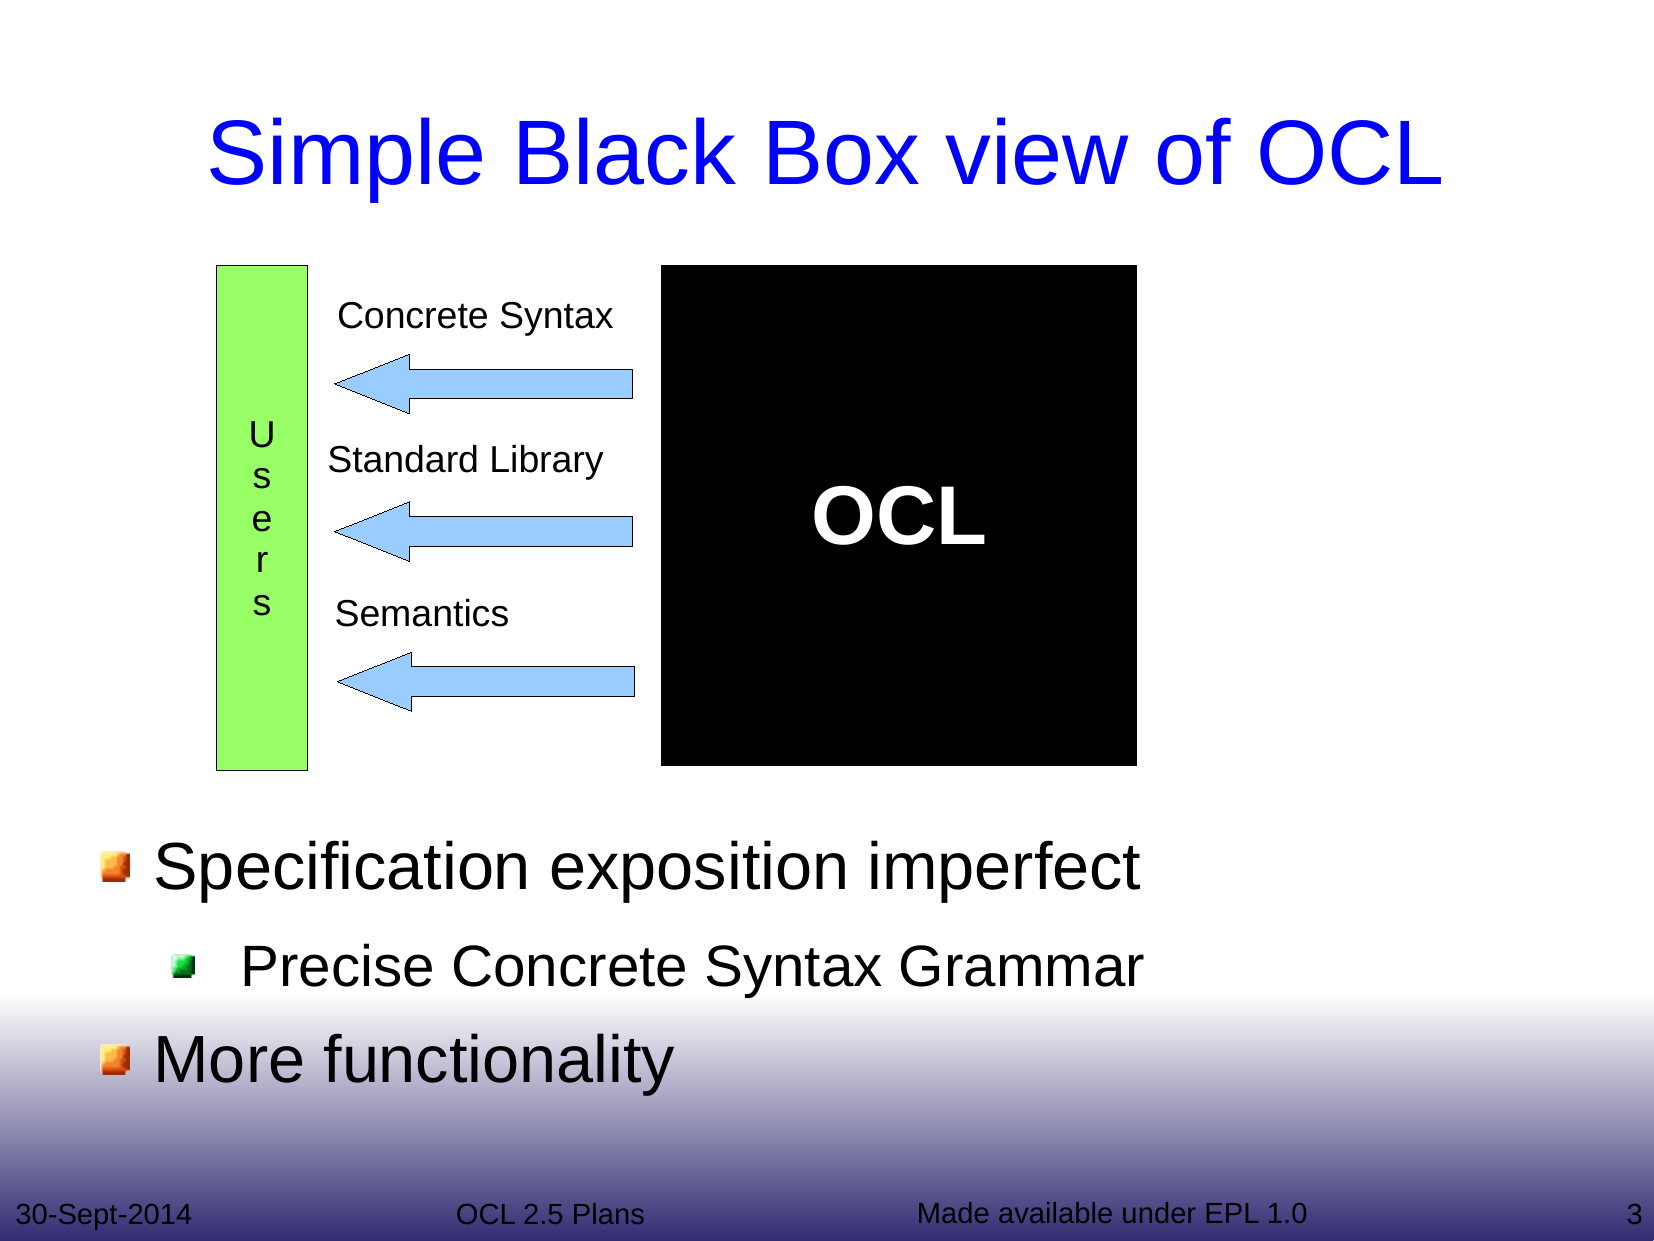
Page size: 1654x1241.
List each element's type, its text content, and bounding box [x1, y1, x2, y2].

text_box [337, 652, 635, 712]
text_box OCL [661, 265, 1137, 766]
text_box Semantics [319, 585, 657, 643]
text_box Standard Library [312, 430, 650, 488]
text_box Concrete Syntax [322, 287, 660, 345]
text_box [334, 354, 633, 414]
list Specification exposition imperfect Precise Concrete Syntax Grammar More functionality [82, 829, 1571, 1109]
title Simple Black Box view of OCL [82, 49, 1571, 257]
text_box [334, 501, 633, 562]
text_box U s e r s [216, 265, 308, 771]
